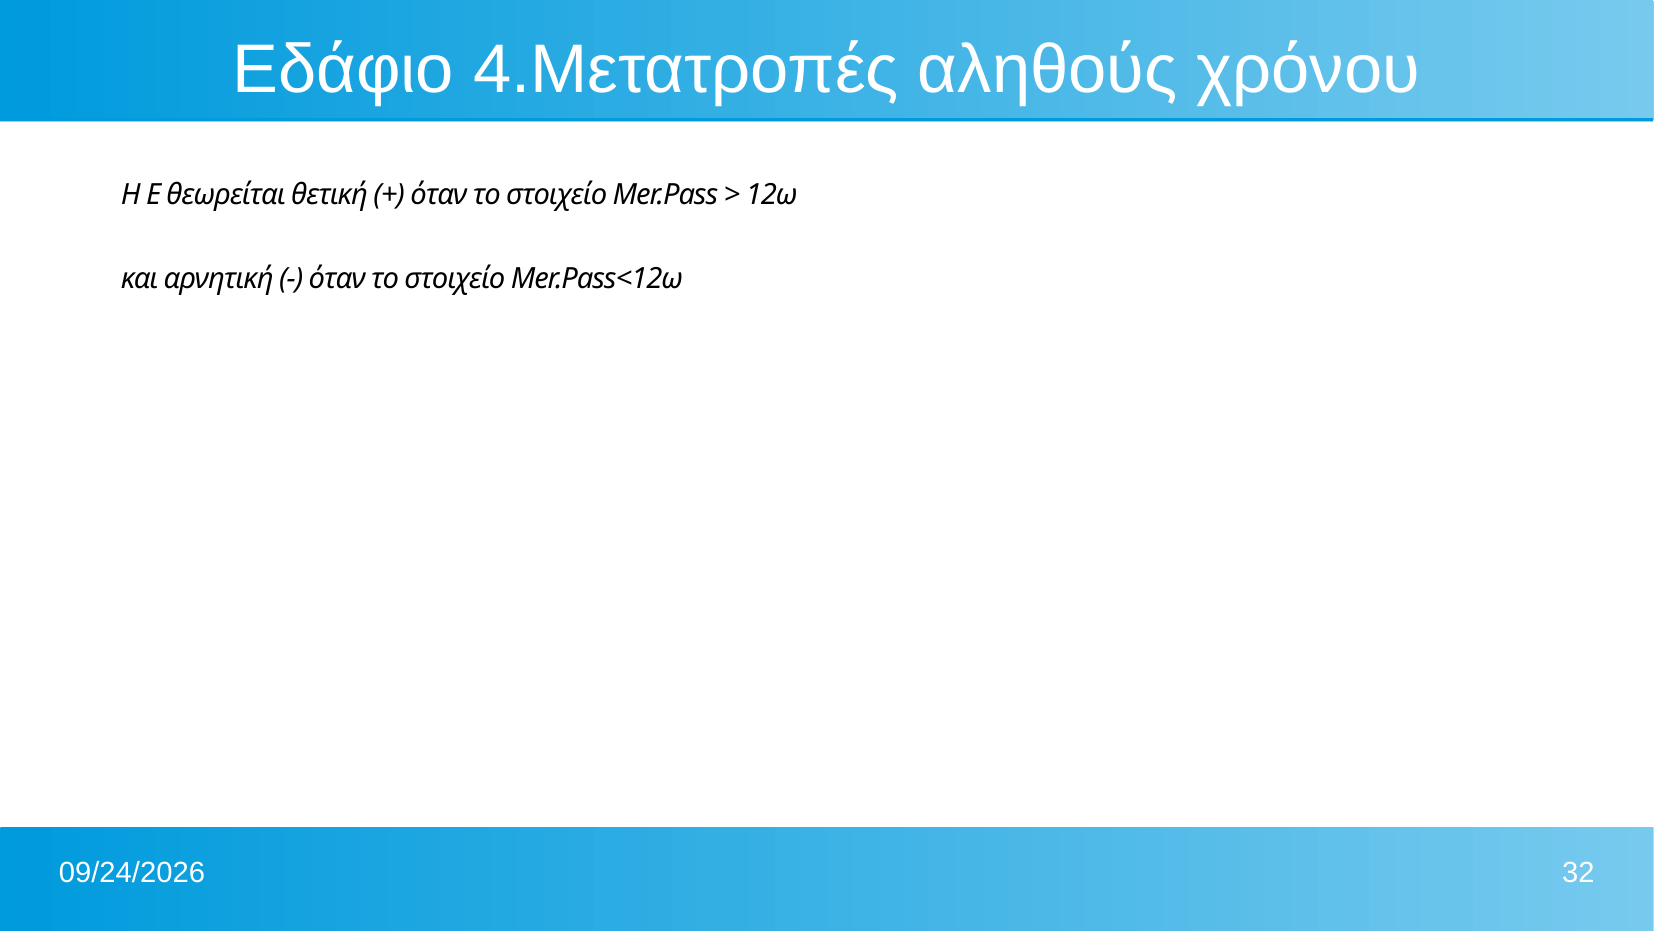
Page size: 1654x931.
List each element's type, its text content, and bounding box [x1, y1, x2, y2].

title Εδάφιο 4.Μετατροπές αληθούς χρόνου [59, 29, 1595, 108]
list Η Ε θεωρείται θετική (+) όταν το στοιχείο Mer.Ρass > 12ω και αρνητική (-) όταν το στοιχείο Mer.Pass<12ω [37, 150, 1613, 788]
